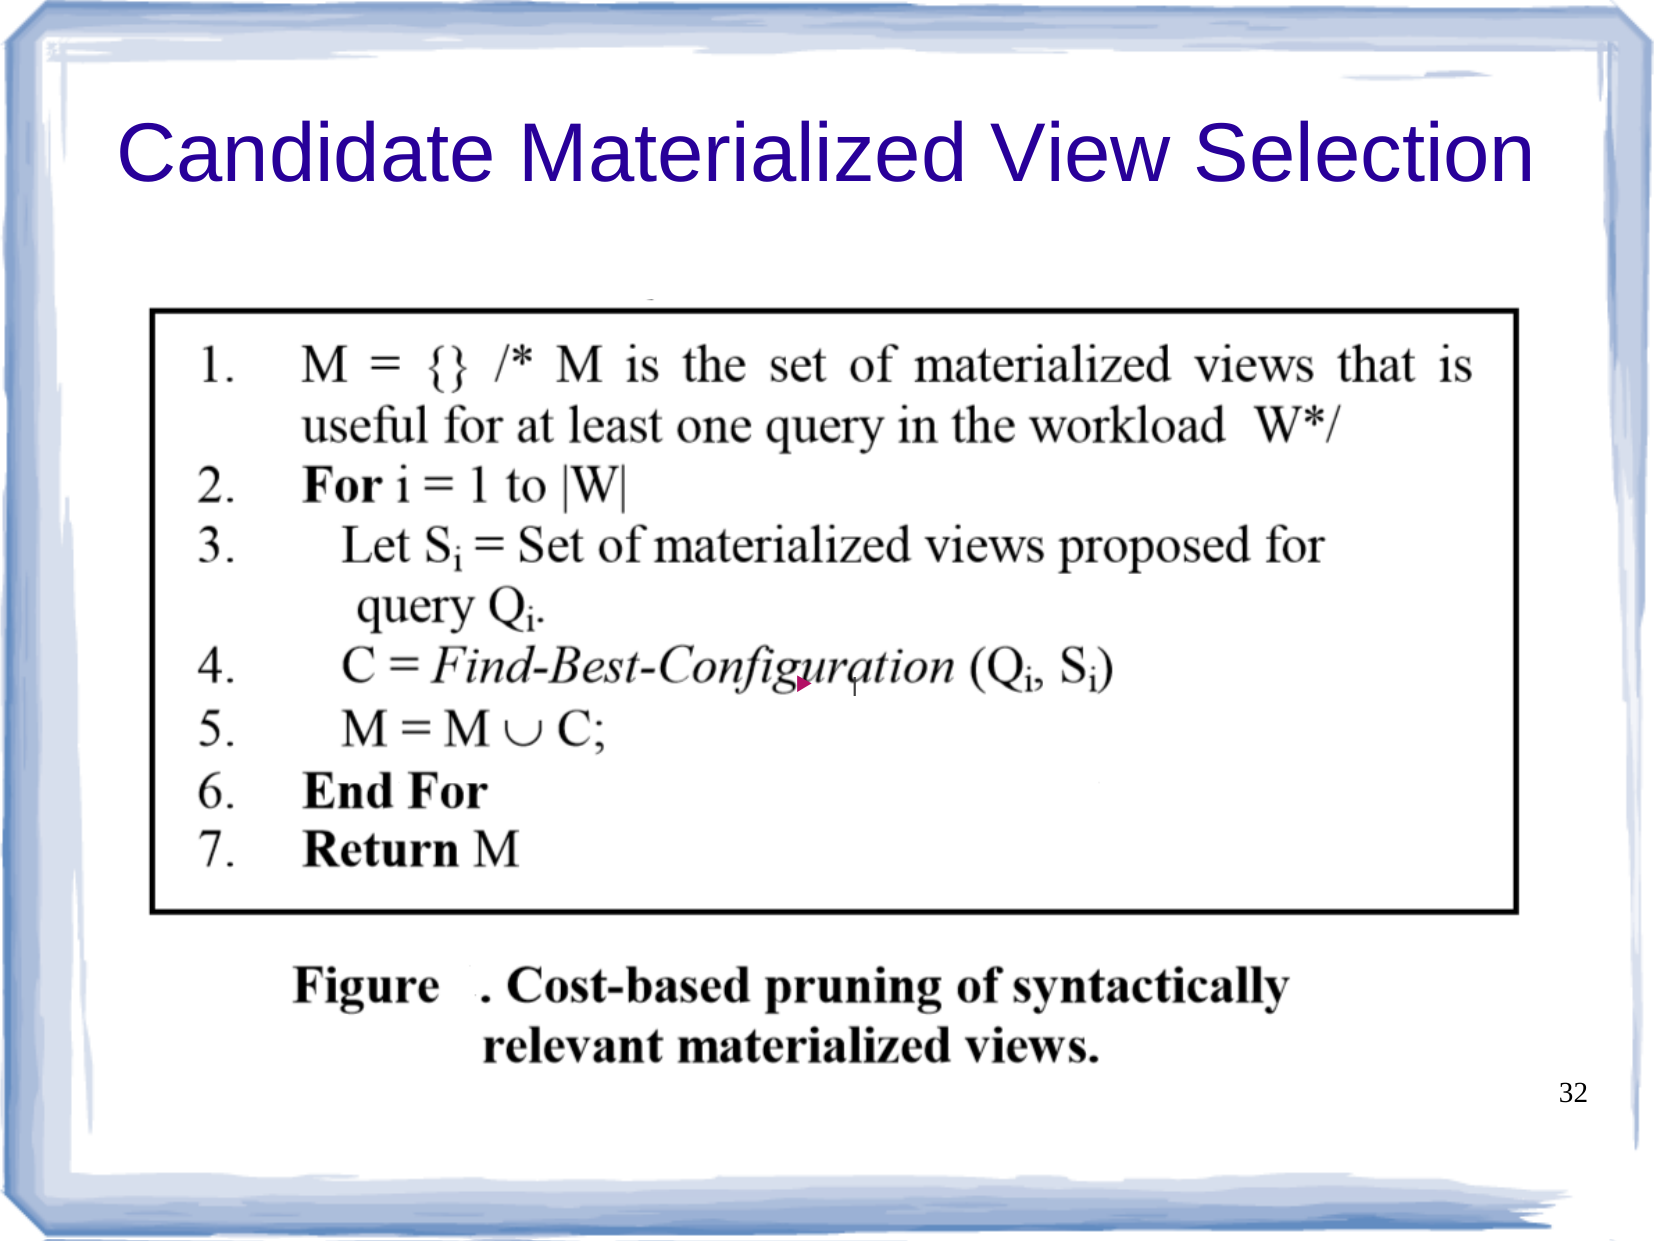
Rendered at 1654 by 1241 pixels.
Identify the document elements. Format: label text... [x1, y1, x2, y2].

picture [0, 0, 1654, 1241]
title Candidate Materialized View Selection [82, 49, 1571, 257]
